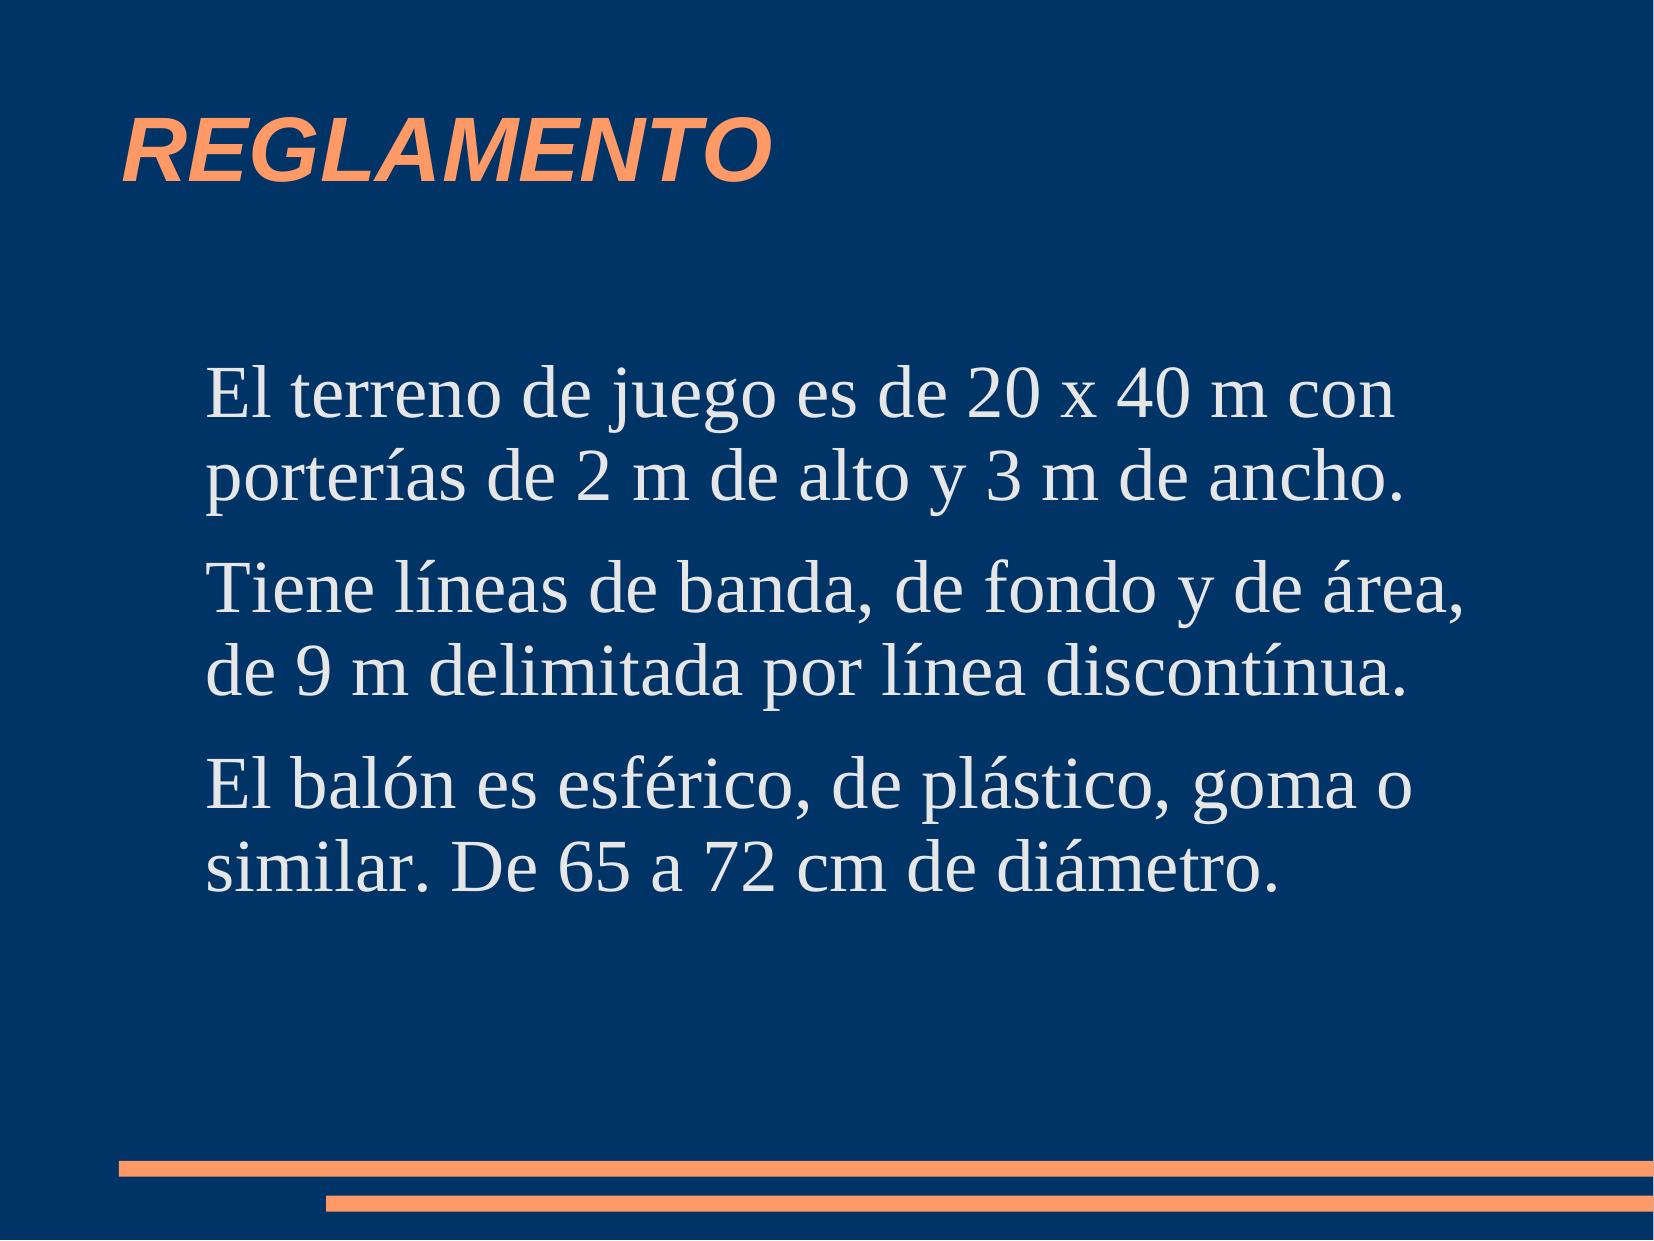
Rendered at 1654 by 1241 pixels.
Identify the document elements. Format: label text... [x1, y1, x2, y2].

list El terreno de juego es de 20 x 40 m con porterías de 2 m de alto y 3 m de ancho. Tiene líneas de banda, de fondo y de área, de 9 m delimitada por línea discontínua. El balón es esférico, de plástico, goma o similar. De 65 a 72 cm de diámetro. [134, 350, 1516, 1133]
title REGLAMENTO [121, 46, 1534, 254]
